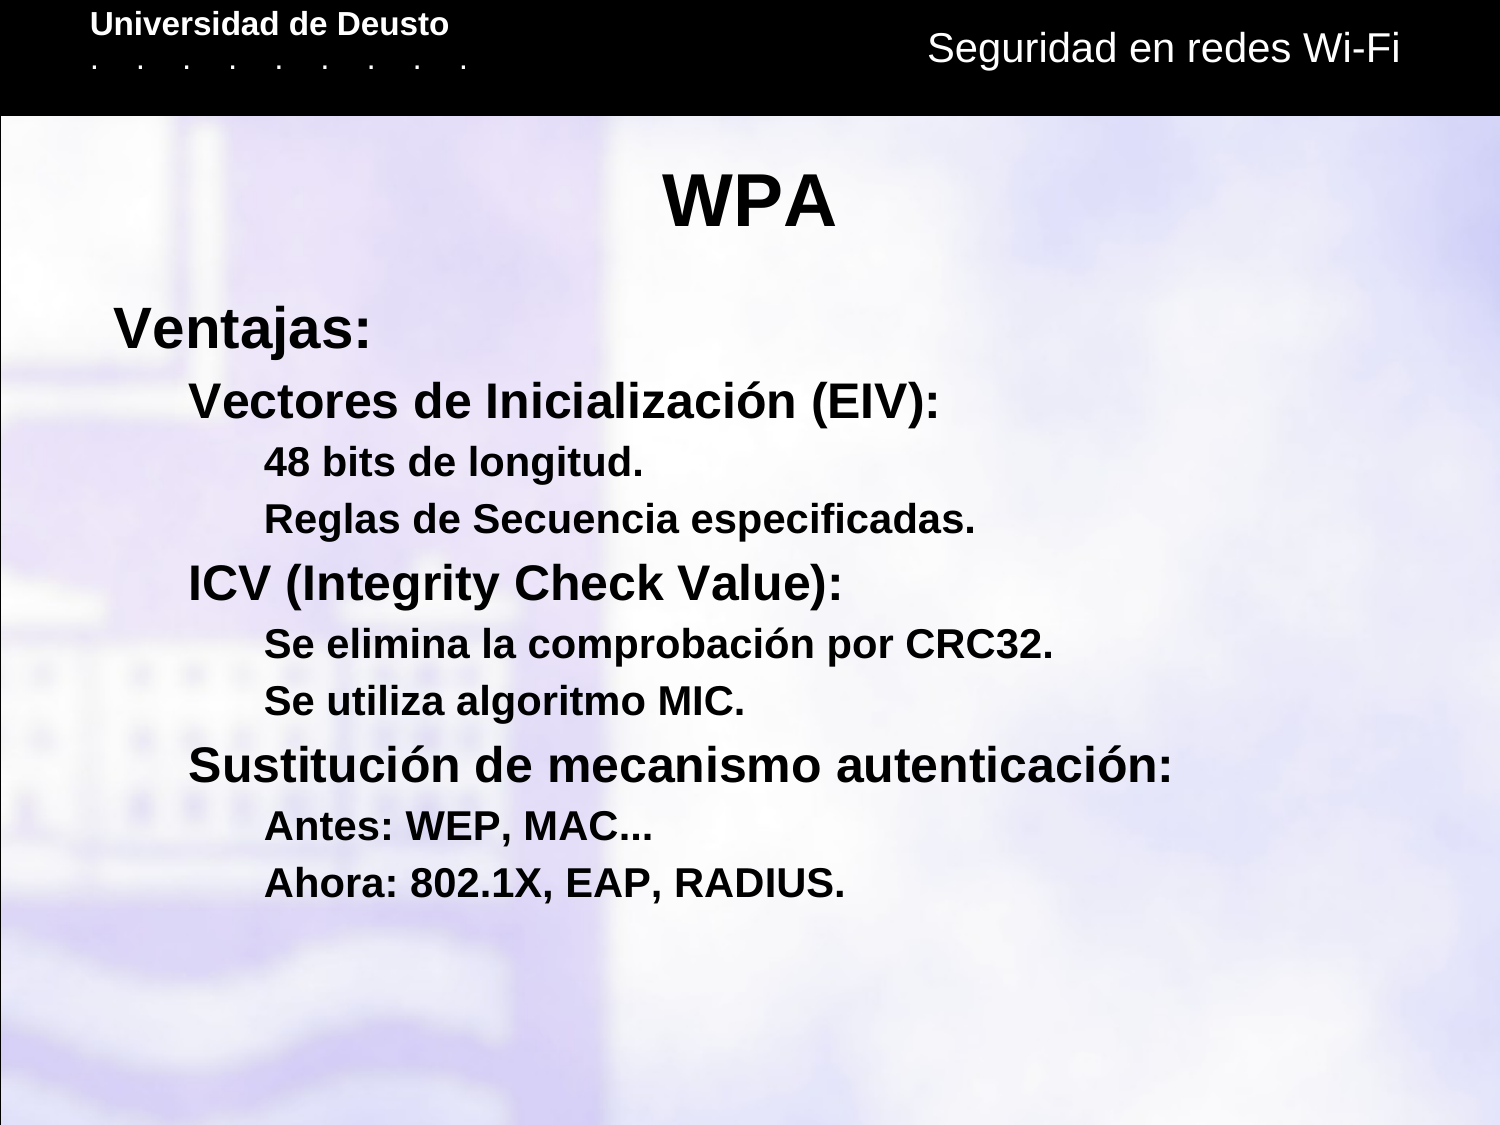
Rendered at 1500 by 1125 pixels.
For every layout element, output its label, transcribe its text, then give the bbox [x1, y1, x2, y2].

list Ventajas: Vectores de Inicialización (EIV): 48 bits de longitud. Reglas de Secuencia especificadas. ICV (Integrity Check Value): Se elimina la comprobación por CRC32. Se utiliza algoritmo MIC. Sustitución de mecanismo autenticación: Antes: WEP, MAC... Ahora: 802.1X, EAP, RADIUS. [114, 295, 1390, 983]
title WPA [112, 137, 1388, 263]
picture [1, 116, 1500, 1125]
